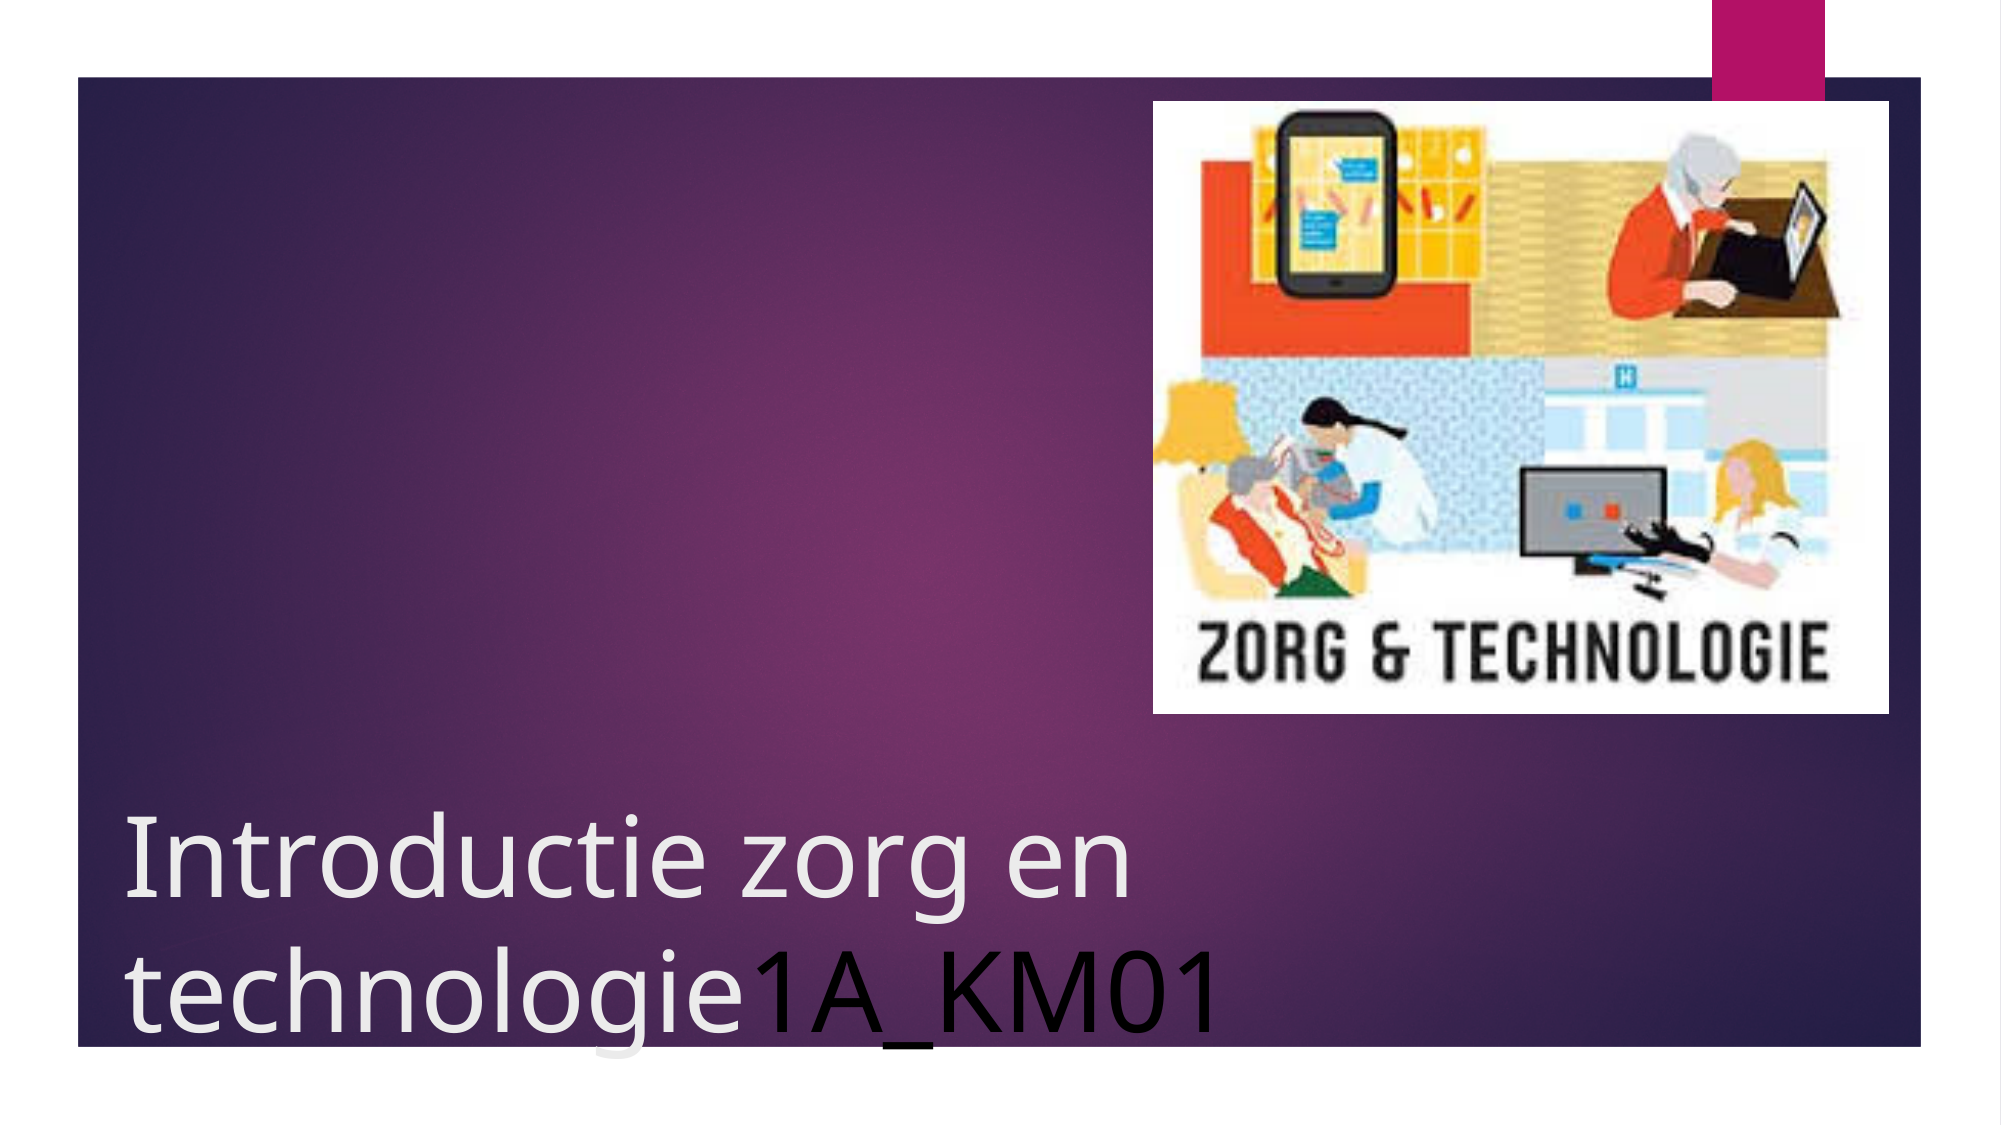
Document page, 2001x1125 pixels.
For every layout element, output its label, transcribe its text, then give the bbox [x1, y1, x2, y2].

title Introductie zorg en technologie1A_KM01 [108, 623, 1557, 1063]
picture [1153, 101, 1889, 714]
